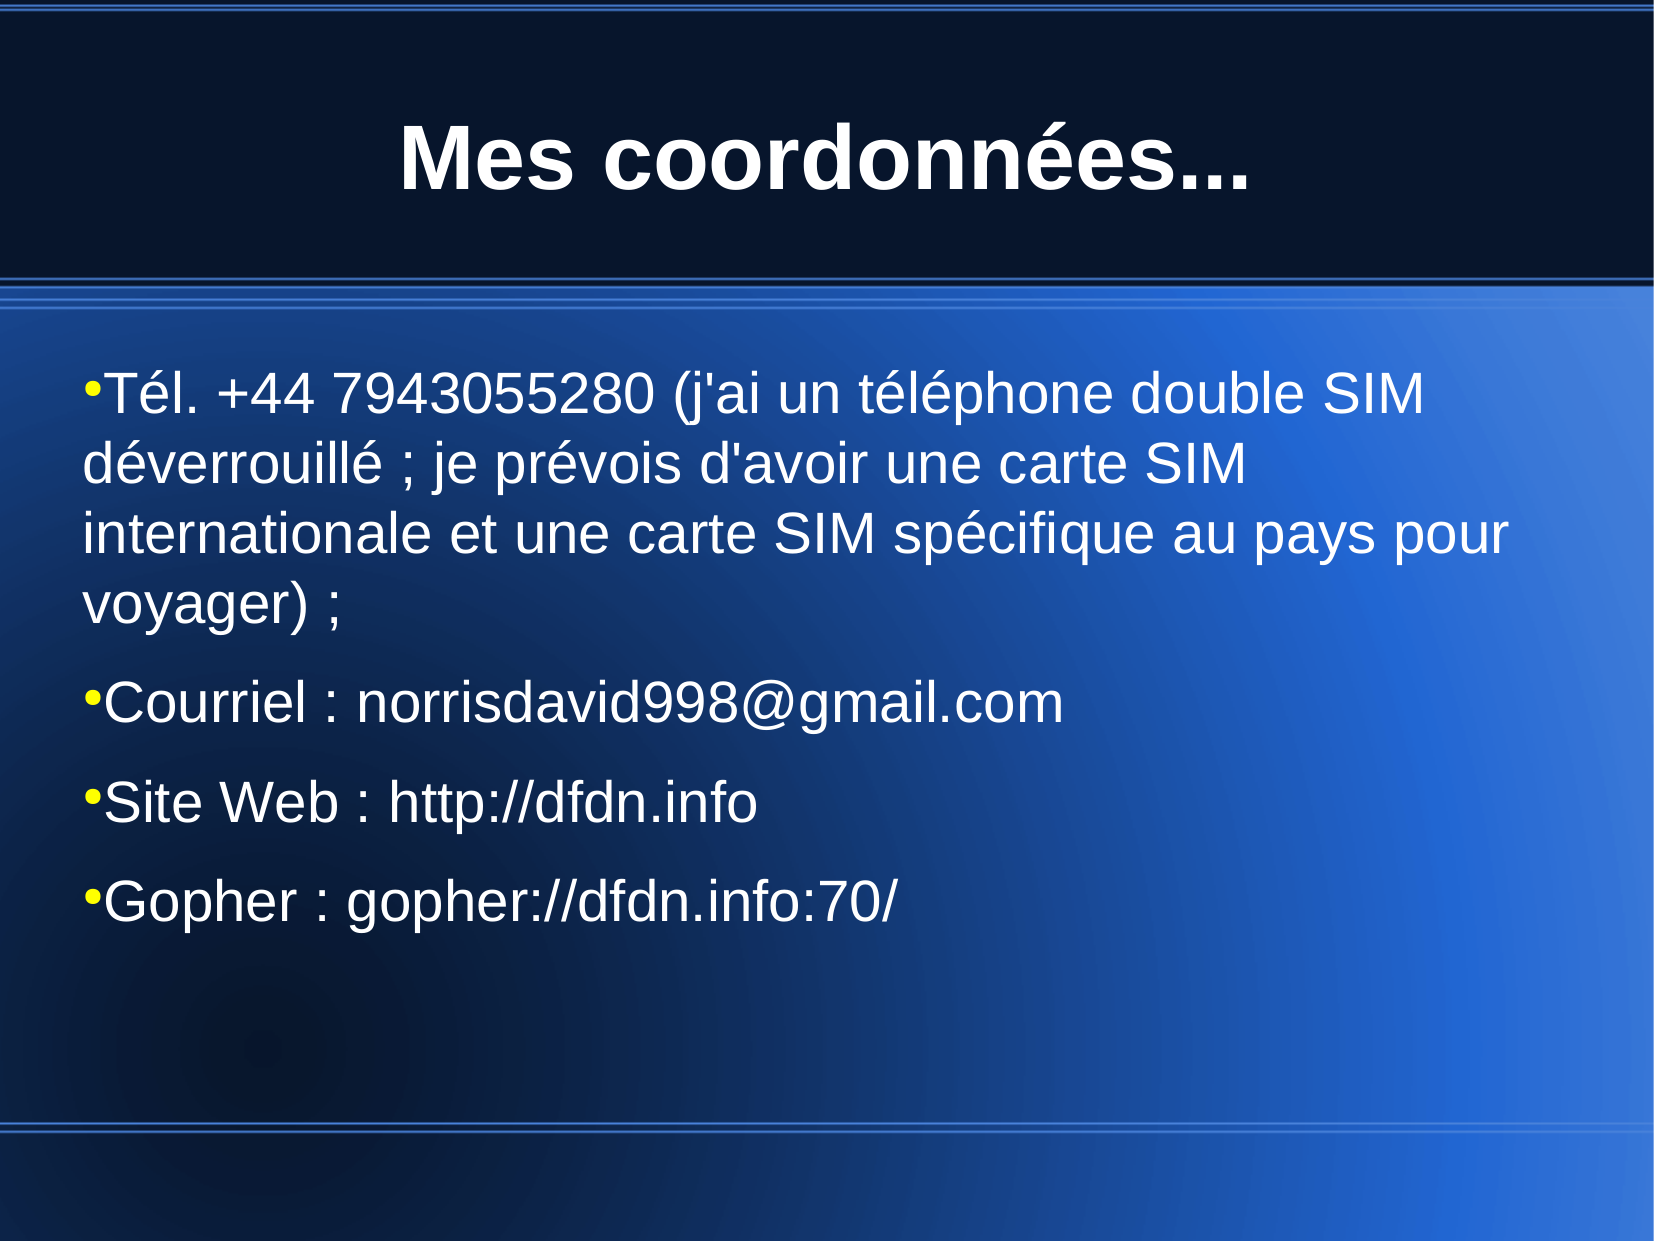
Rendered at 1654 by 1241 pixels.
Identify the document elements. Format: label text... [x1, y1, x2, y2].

title Mes coordonnées... [82, 49, 1571, 257]
picture [0, 0, 1654, 1241]
list Tél. +44 7943055280 (j'ai un téléphone double SIM déverrouillé ; je prévois d'avoir une carte SIM internationale et une carte SIM spécifique au pays pour voyager) ; Courriel : norrisdavid998@gmail.com Site Web : http://dfdn.info Gopher : gopher://dfdn.info:70/ [82, 355, 1571, 1058]
